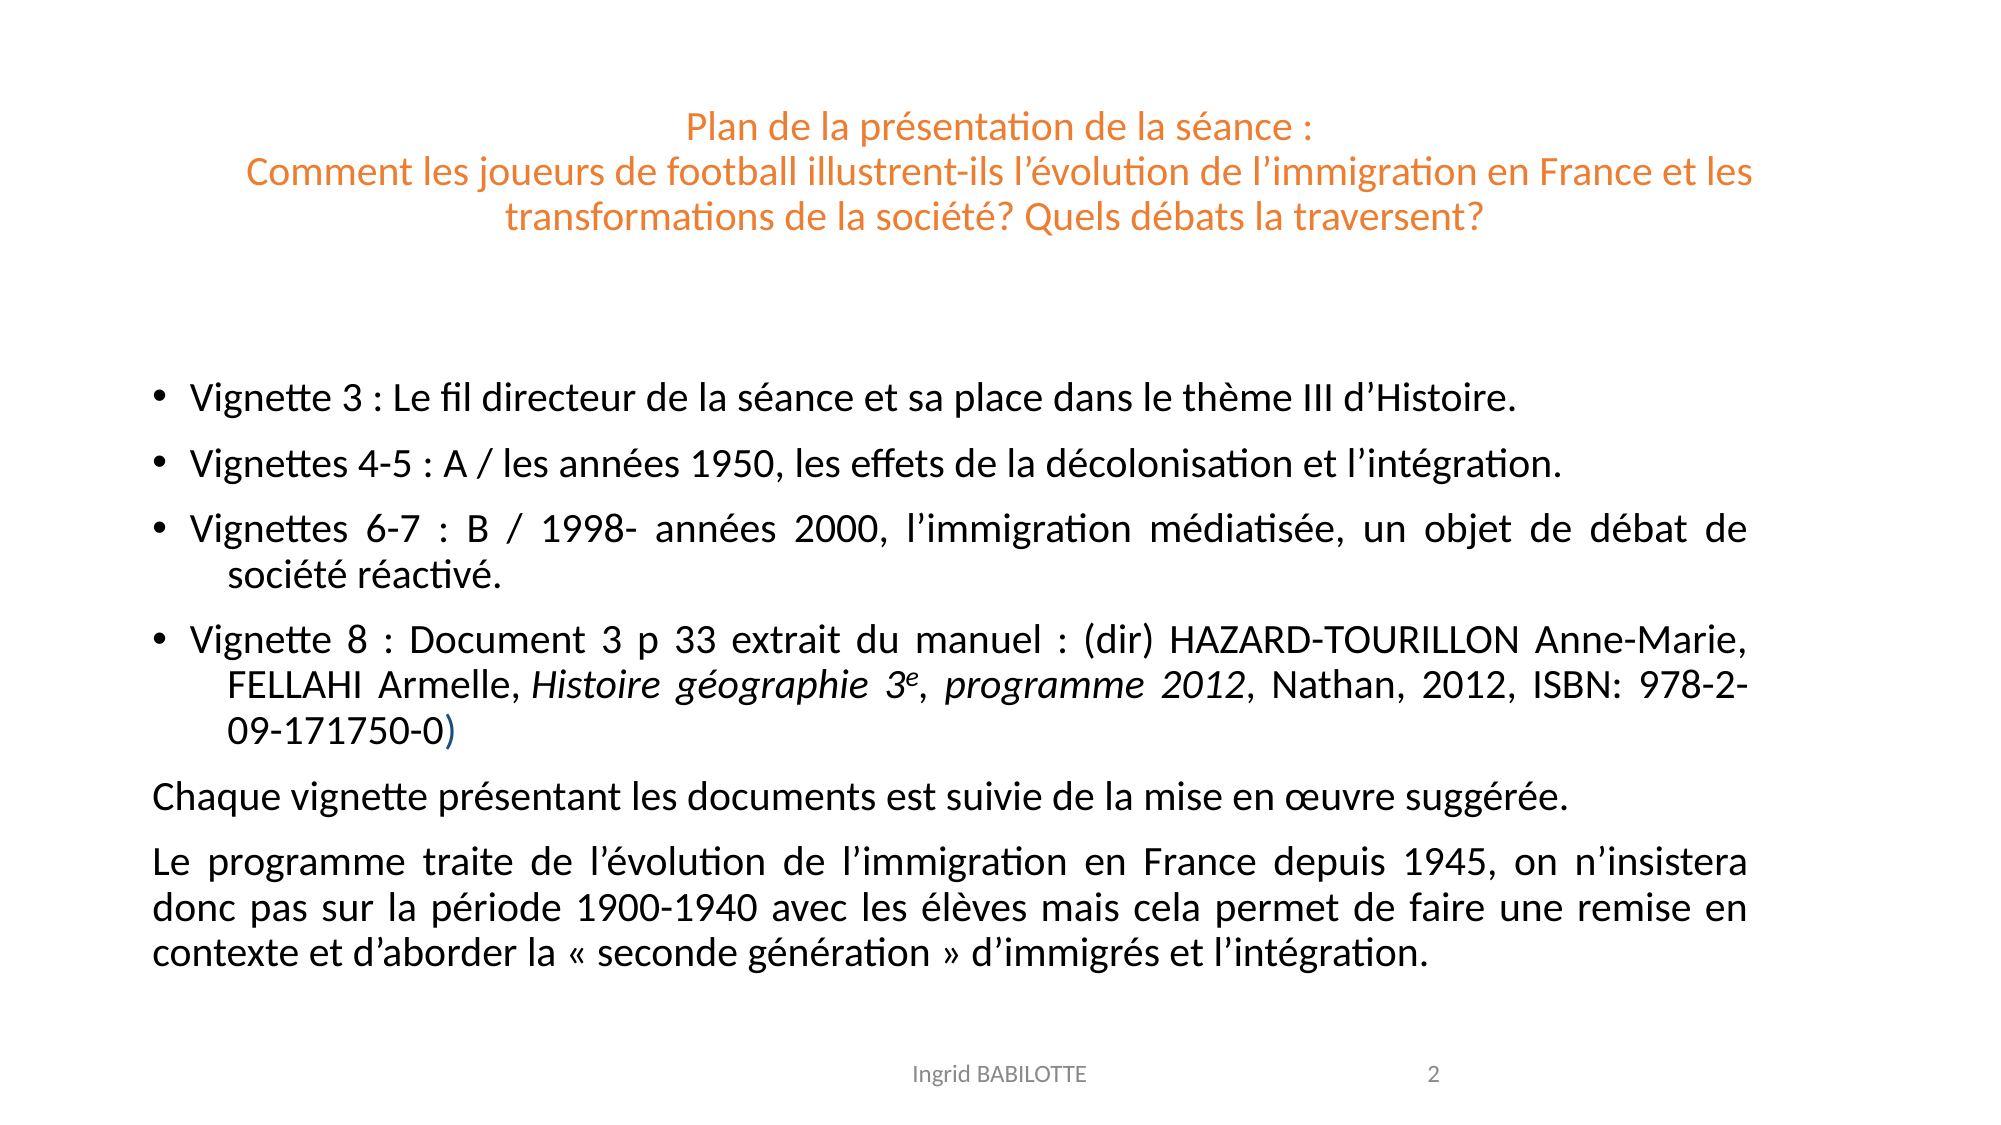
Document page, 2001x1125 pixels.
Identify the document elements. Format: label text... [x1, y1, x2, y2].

text_box 2 [1412, 1042, 1863, 1103]
title Plan de la présentation de la séance : Comment les joueurs de football illustrent-ils l’évolution de l’immigration en France et les transformations de la société? Quels débats la traversent? [137, 45, 1863, 300]
list Vignette 3 : Le fil directeur de la séance et sa place dans le thème III d’Histoire. Vignettes 4-5 : A / les années 1950, les effets de la décolonisation et l’intégration. Vignettes 6-7 : B / 1998- années 2000, l’immigration médiatisée, un objet de débat de société réactivé. Vignette 8 : Document 3 p 33 extrait du manuel : (dir) HAZARD-TOURILLON Anne-Marie, FELLAHI Armelle, Histoire géographie 3e, programme 2012, Nathan, 2012, ISBN: 978-2-09-171750-0) Chaque vignette présentant les documents est suivie de la mise en œuvre suggérée. Le programme traite de l’évolution de l’immigration en France depuis 1945, on n’insistera donc pas sur la période 1900-1940 avec les élèves mais cela permet de faire une remise en contexte et d’aborder la « seconde génération » d’immigrés et l’intégration. [137, 299, 1765, 1014]
text_box Ingrid BABILOTTE [662, 1042, 1338, 1103]
